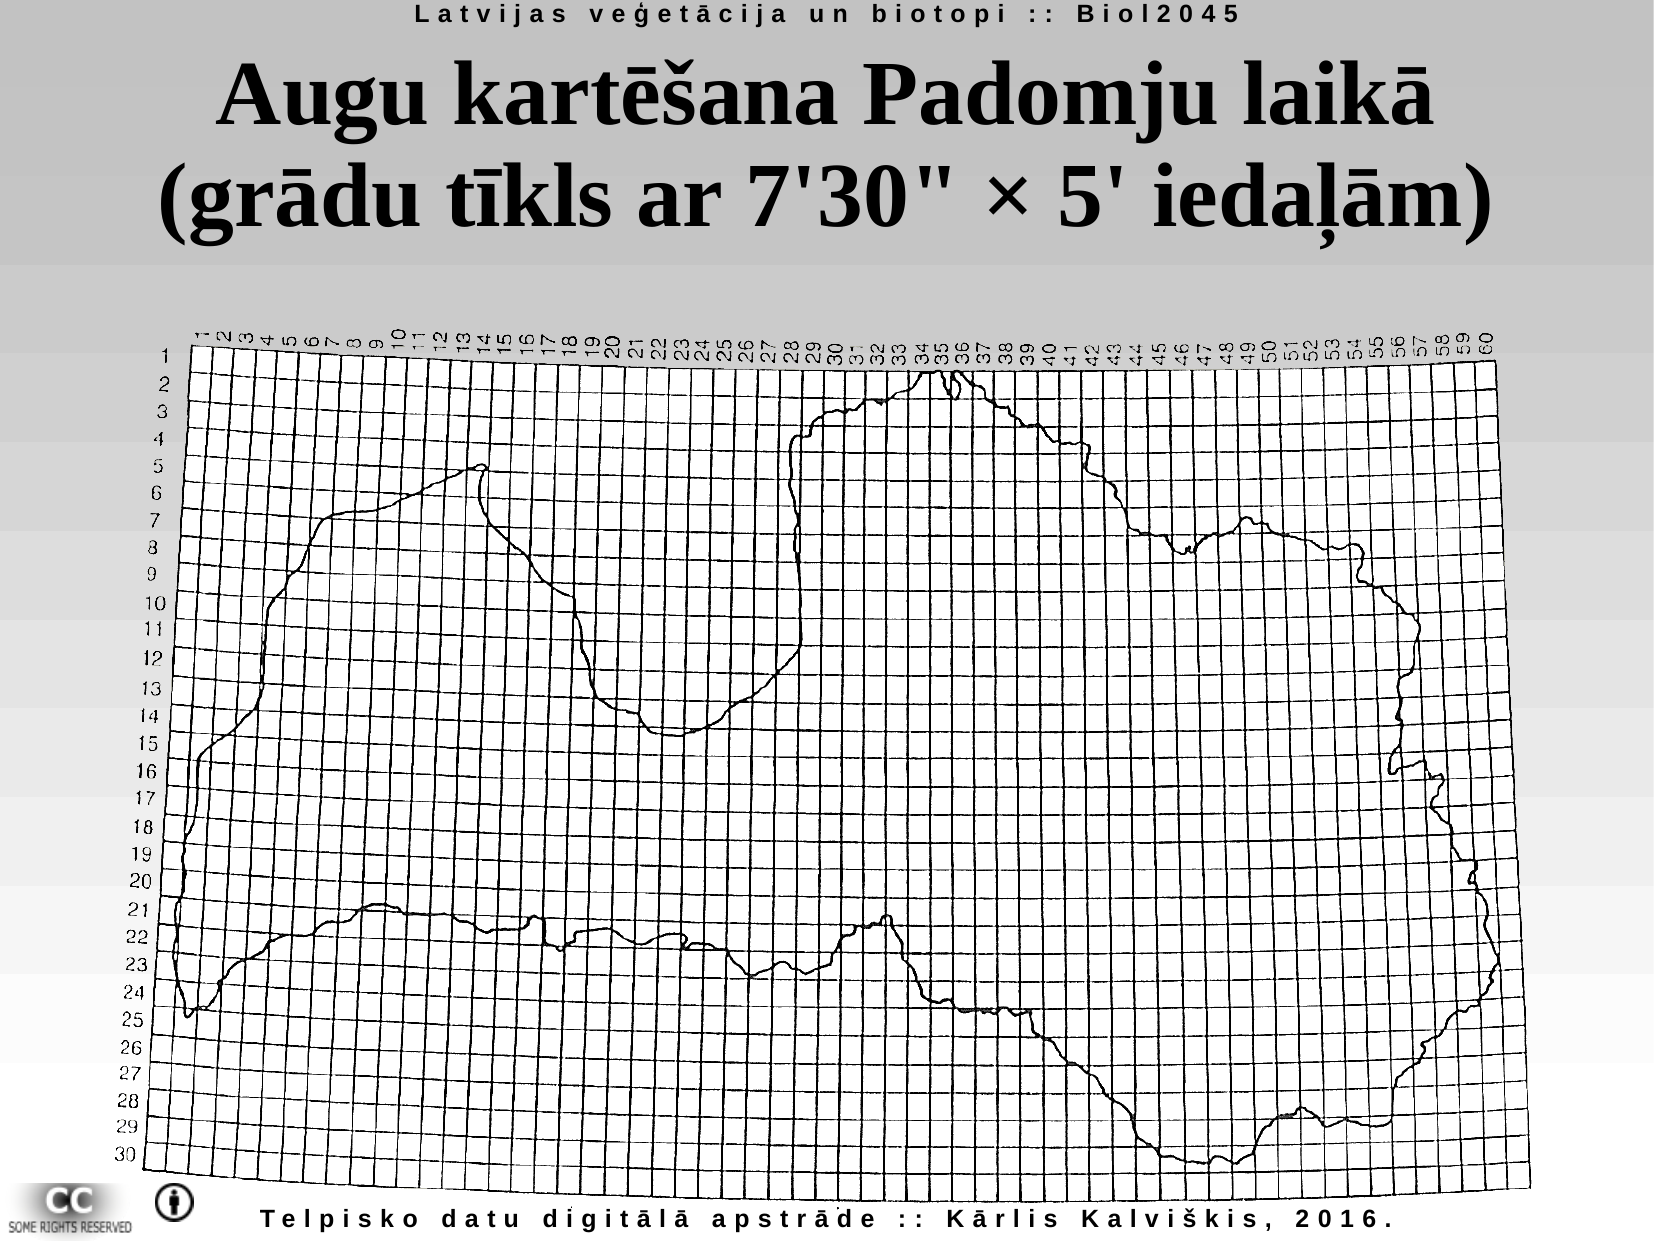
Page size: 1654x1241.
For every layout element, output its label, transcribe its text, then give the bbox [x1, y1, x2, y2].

picture [0, 287, 1654, 1241]
title Augu kartēšana Padomju laikā (grādu tīkls ar 7'30" × 5' iedaļām) [0, 1, 1654, 287]
